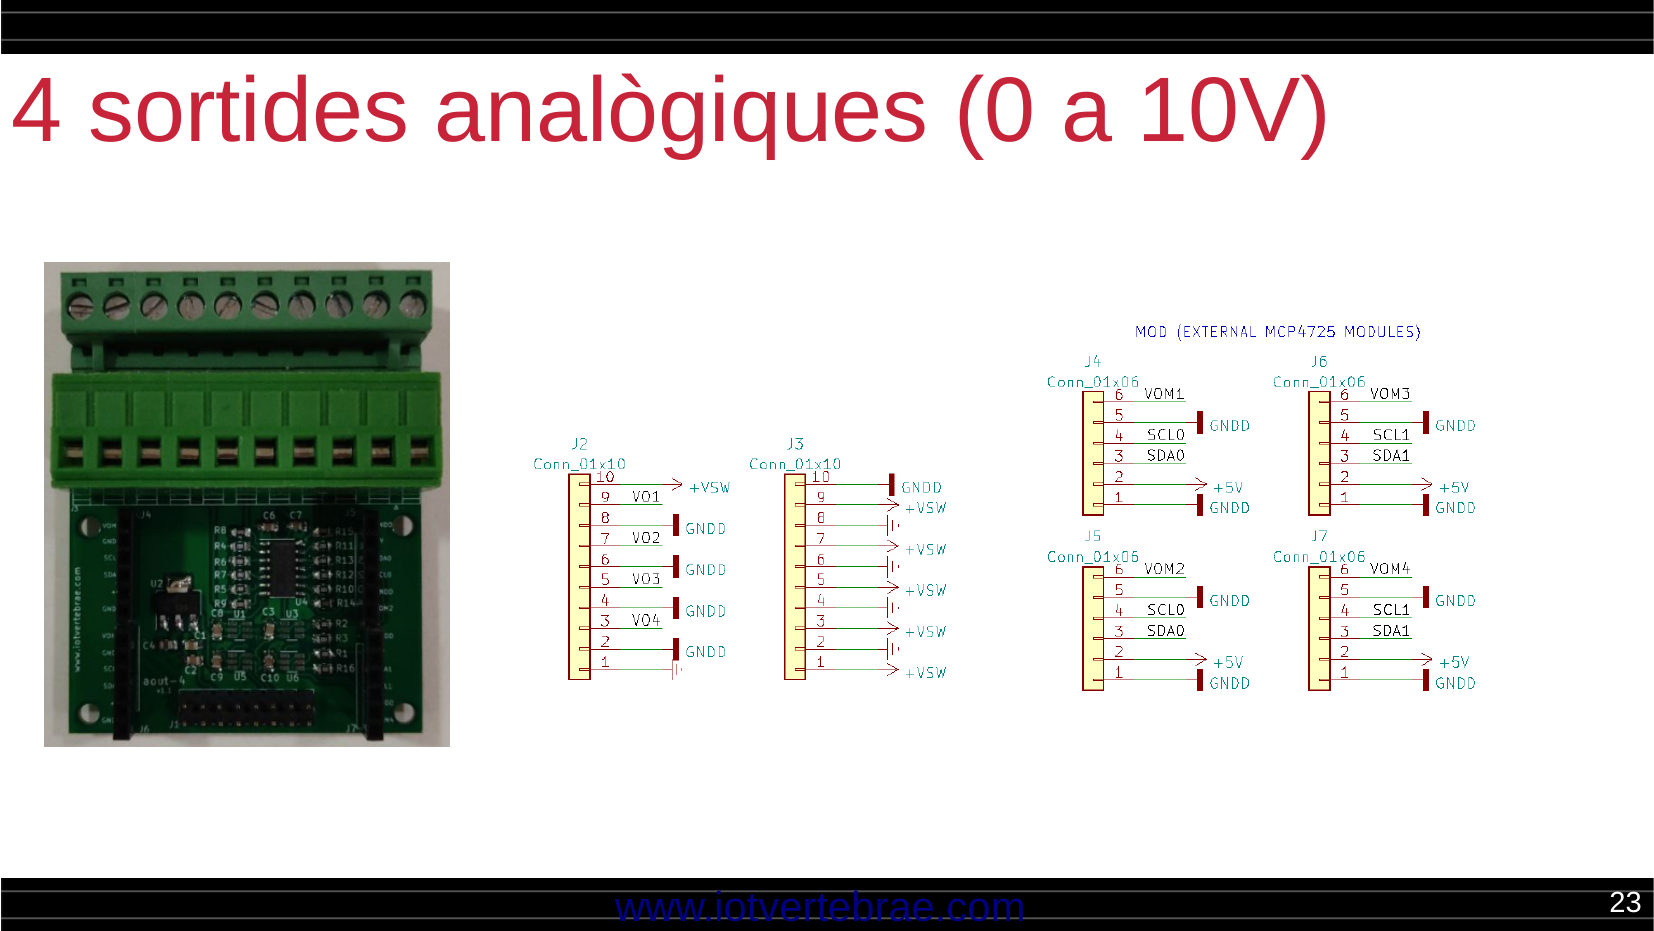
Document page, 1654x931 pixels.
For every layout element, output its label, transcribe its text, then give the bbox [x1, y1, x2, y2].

title 4 sortides analògiques (0 a 10V) [11, 32, 1501, 188]
picture [525, 310, 1502, 713]
text_box www.iotvertebrae.com [600, 876, 1351, 931]
picture [1, 0, 1654, 54]
picture [1351, 878, 1654, 931]
picture [1, 878, 600, 931]
picture [44, 262, 451, 747]
